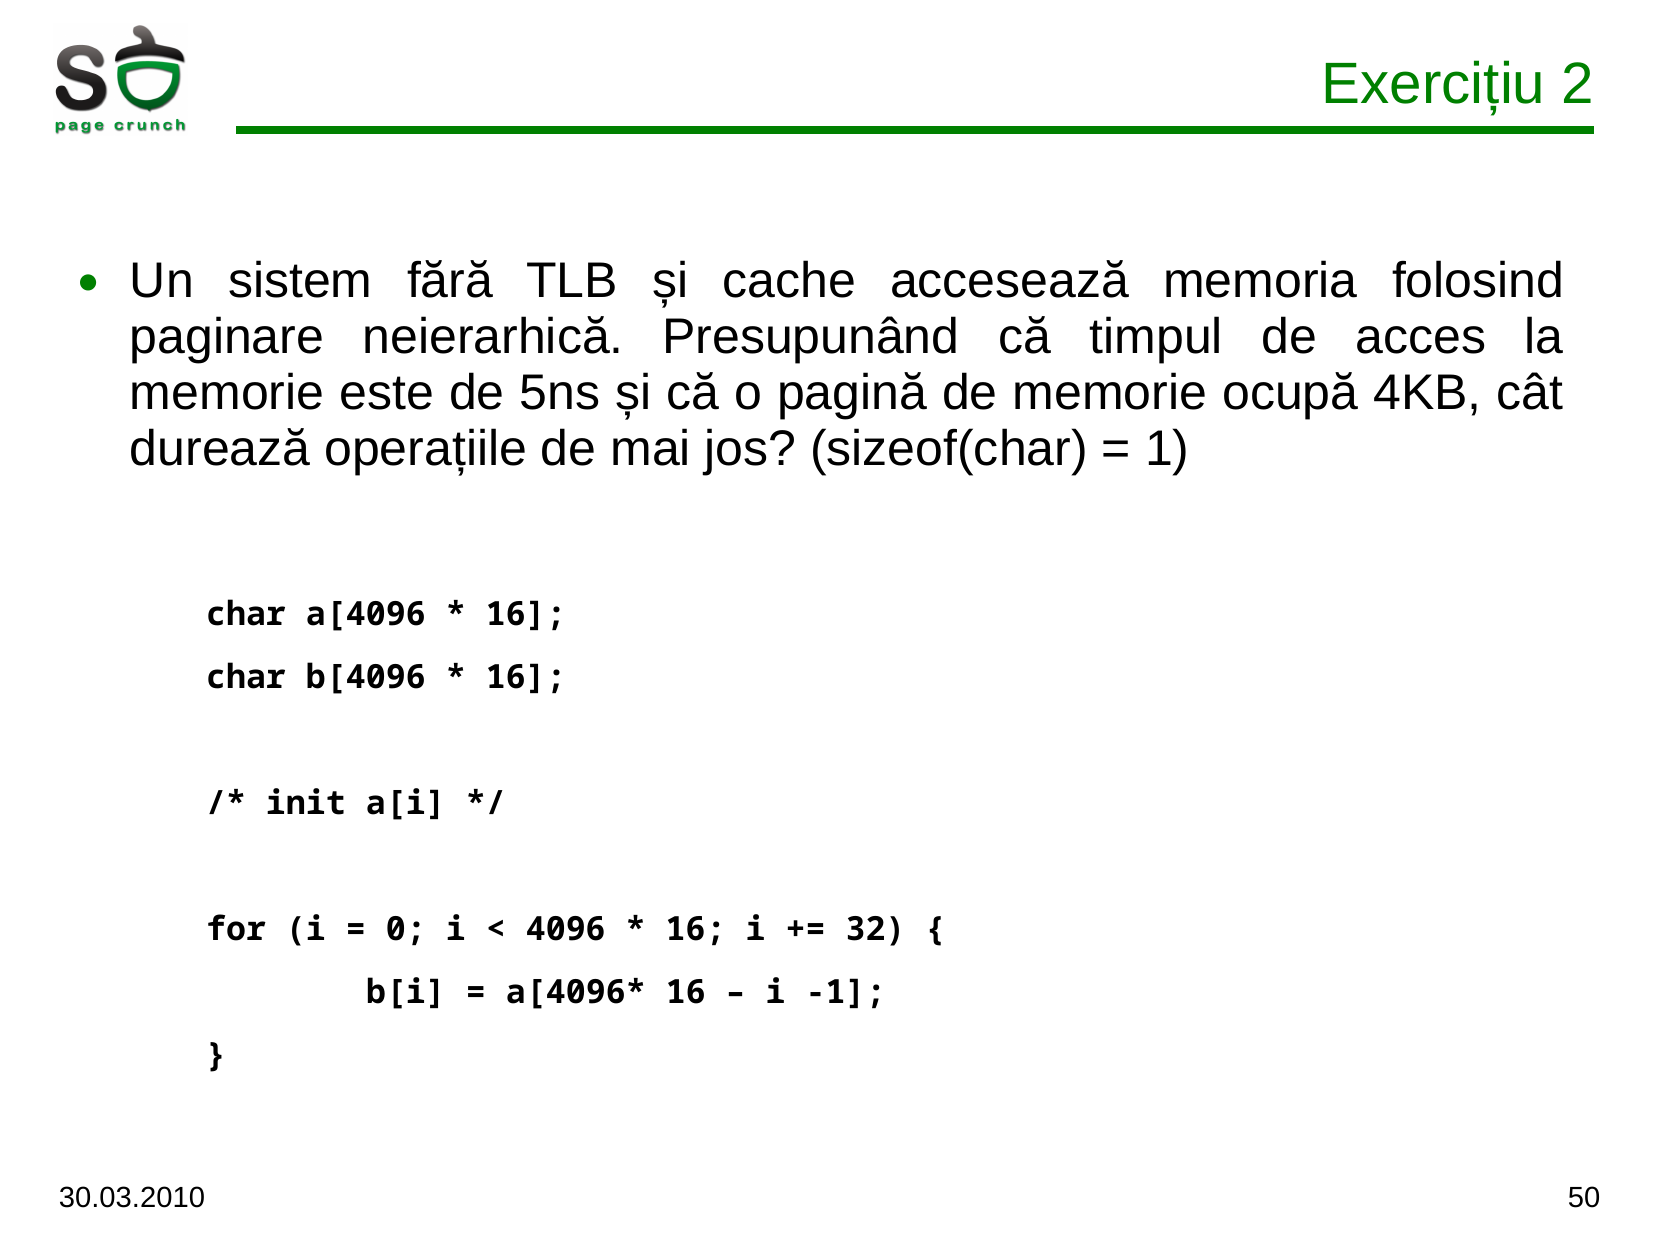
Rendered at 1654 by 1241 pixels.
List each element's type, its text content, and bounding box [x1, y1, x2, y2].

picture [53, 23, 188, 136]
title Exercițiu 2 [236, 49, 1595, 119]
list Un sistem fără TLB și cache accesează memoria folosind paginare neierarhică. Presupunând că timpul de acces la memorie este de 5ns și că o pagină de memorie ocupă 4KB, cât durează operațiile de mai jos? (sizeof(char) = 1) char a[4096 * 16]; char b[4096 * 16]; /* init a[i] */ for (i = 0; i < 4096 * 16; i += 32) { b[i] = a[4096* 16 – i -1]; } [59, 184, 1595, 1145]
